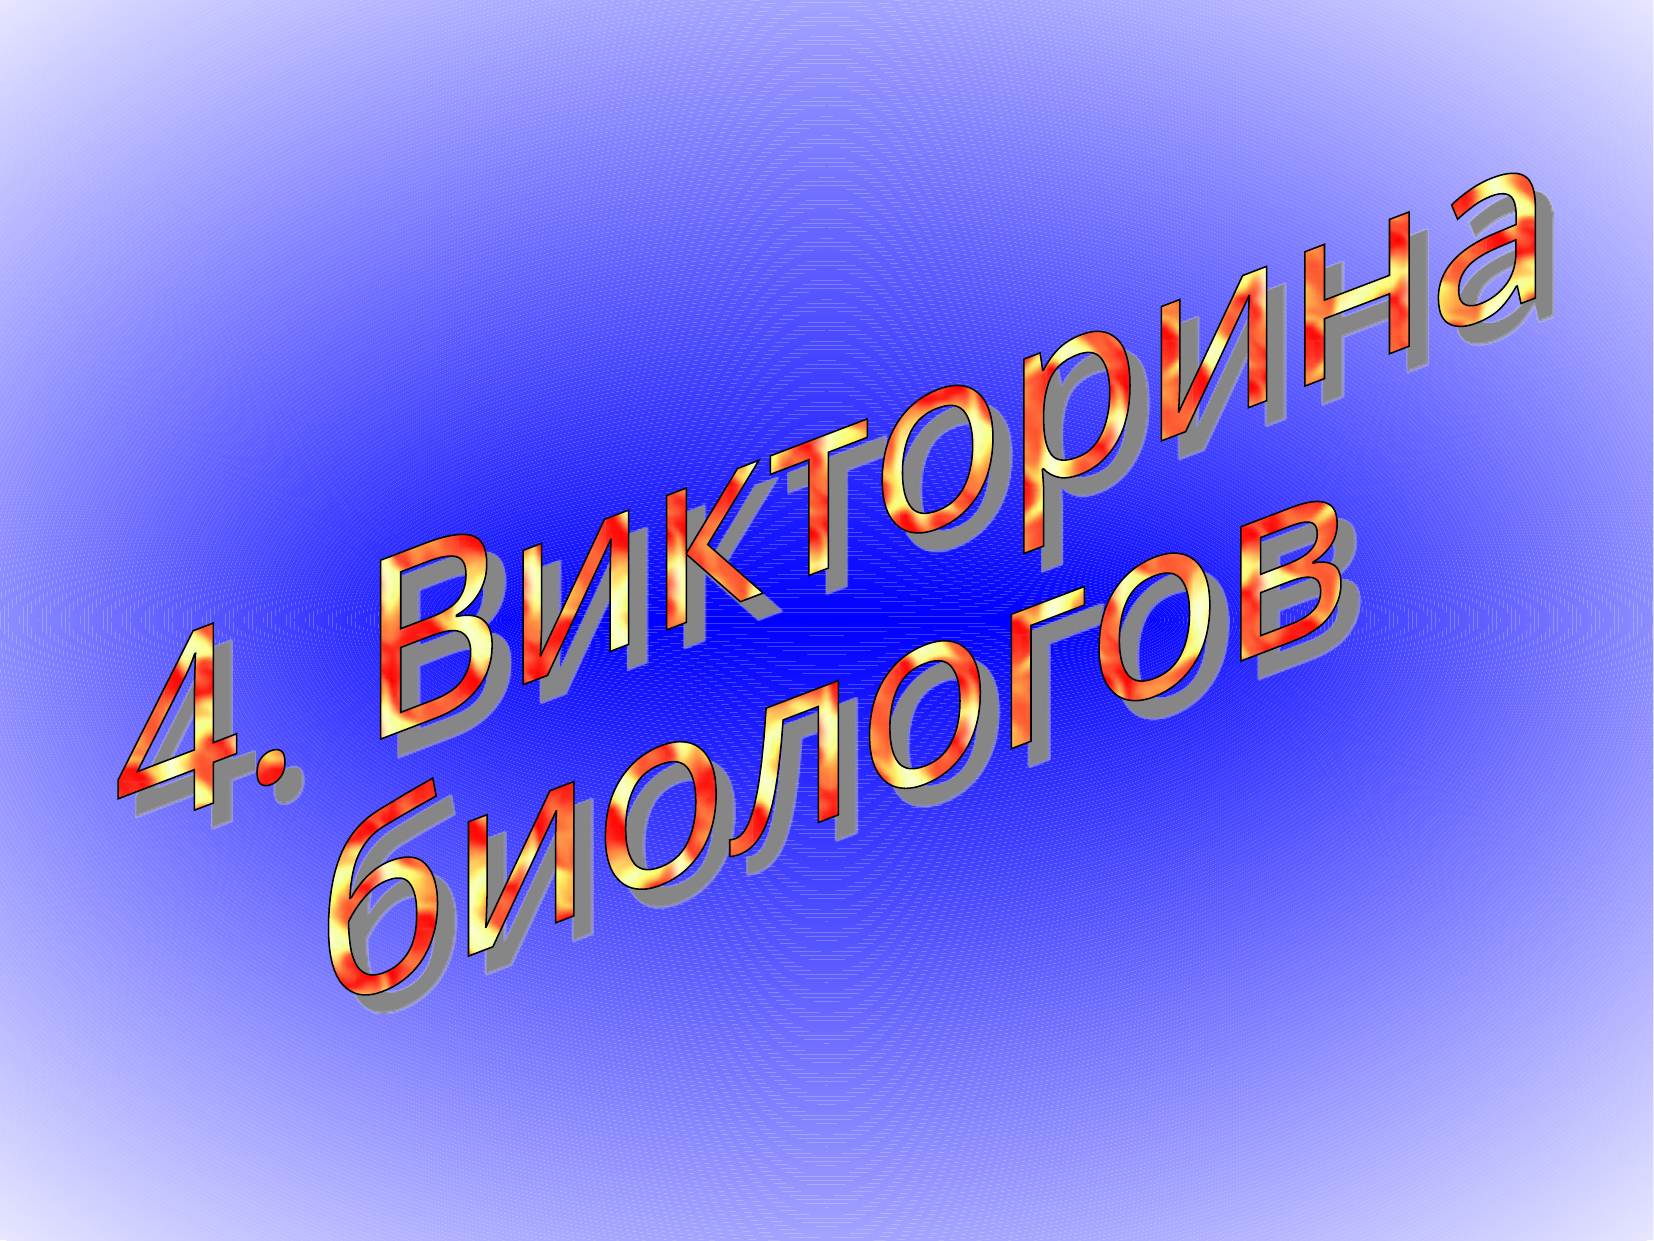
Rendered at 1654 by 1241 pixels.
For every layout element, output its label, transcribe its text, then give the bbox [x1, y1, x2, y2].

text_box 4. Викторина биологов [523, 510, 629, 685]
text_box 4. Викторина биологов [605, 741, 717, 890]
text_box 4. Викторина биологов [869, 640, 981, 789]
text_box 4. Викторина биологов [666, 460, 764, 630]
text_box 4. Викторина биологов [1011, 586, 1085, 749]
text_box 4. Викторина биологов [770, 418, 868, 576]
text_box 4. Викторина биологов [1023, 331, 1131, 554]
text_box 4. Викторина биологов [1304, 211, 1410, 387]
text_box 4. Викторина биологов [118, 623, 237, 811]
text_box 4. Викторина биологов [257, 749, 285, 786]
text_box 4. Викторина биологов [328, 778, 438, 995]
text_box 4. Викторина биологов [468, 781, 574, 957]
text_box 4. Викторина биологов [1099, 553, 1210, 701]
text_box 4. Викторина биологов [1161, 266, 1267, 441]
text_box 4. Викторина биологов [1438, 173, 1536, 327]
text_box 4. Викторина биологов [380, 534, 493, 740]
text_box 4. Викторина биологов [729, 680, 839, 857]
text_box 4. Викторина биологов [1240, 501, 1341, 662]
text_box 4. Викторина биологов [882, 385, 993, 533]
